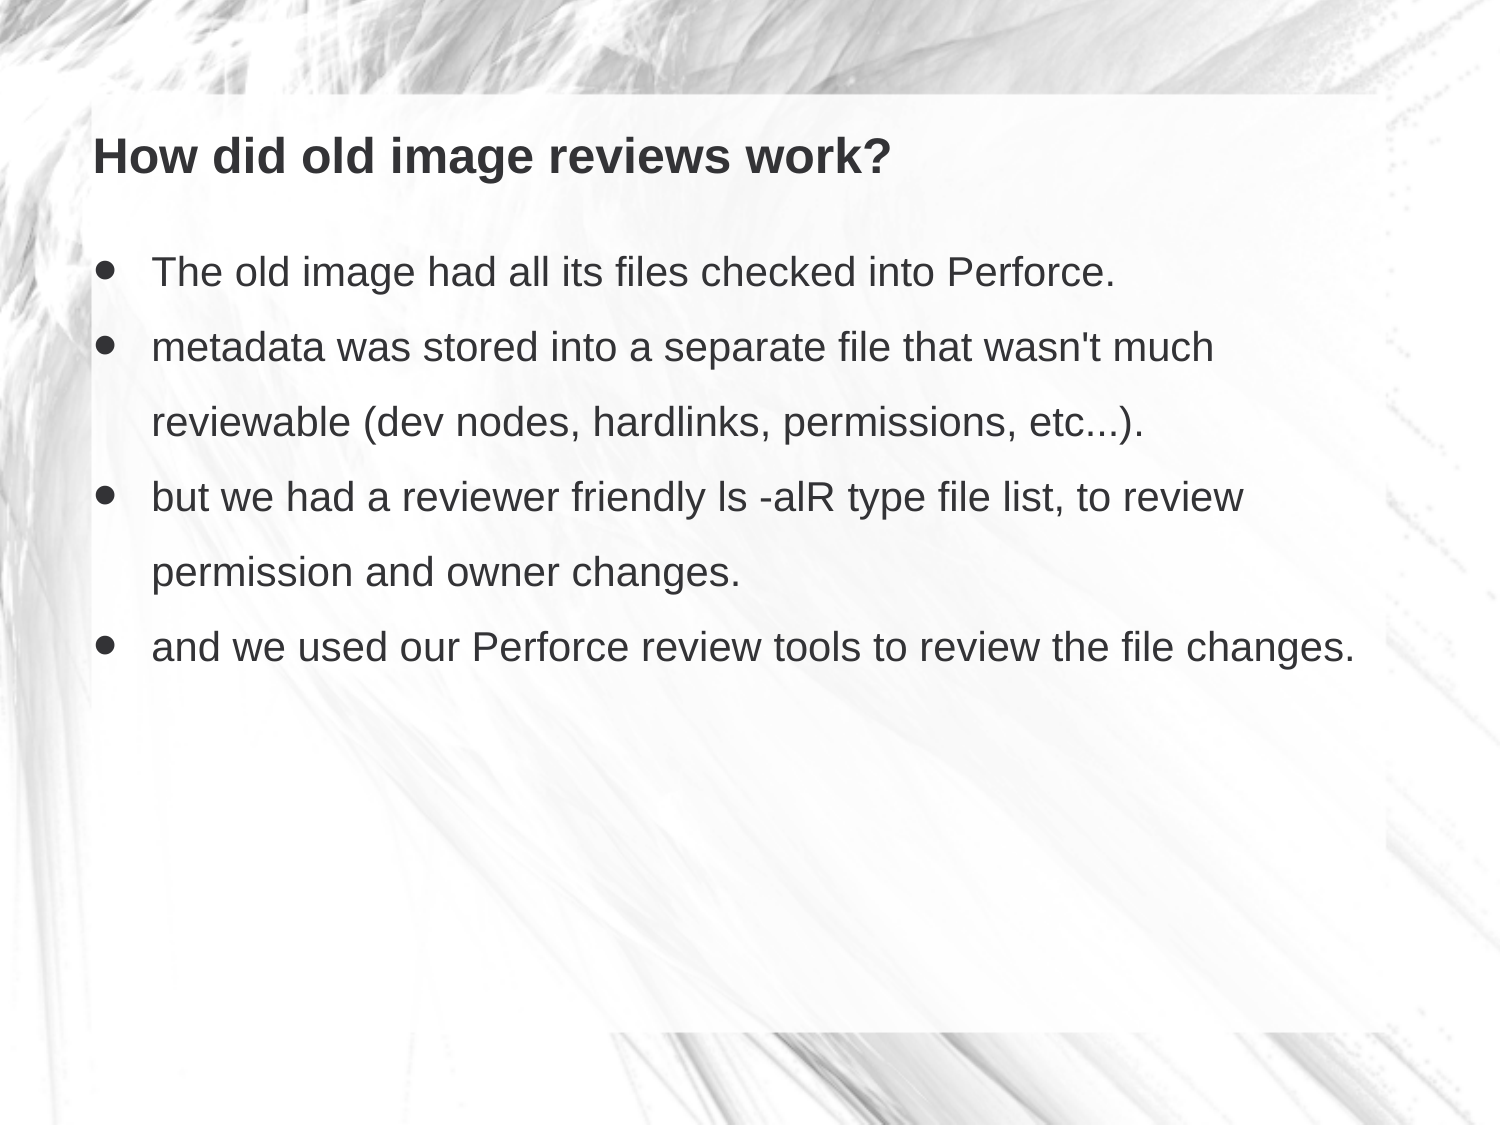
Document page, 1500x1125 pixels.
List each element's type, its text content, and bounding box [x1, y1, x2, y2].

picture [0, 0, 1500, 1125]
list The old image had all its files checked into Perforce. metadata was stored into a separate file that wasn't much reviewable (dev nodes, hardlinks, permissions, etc...). but we had a reviewer friendly ls -alR type file list, to review permission and owner changes. and we used our Perforce review tools to review the file changes. [61, 204, 1412, 1047]
title How did old image reviews work? [52, 108, 1448, 205]
